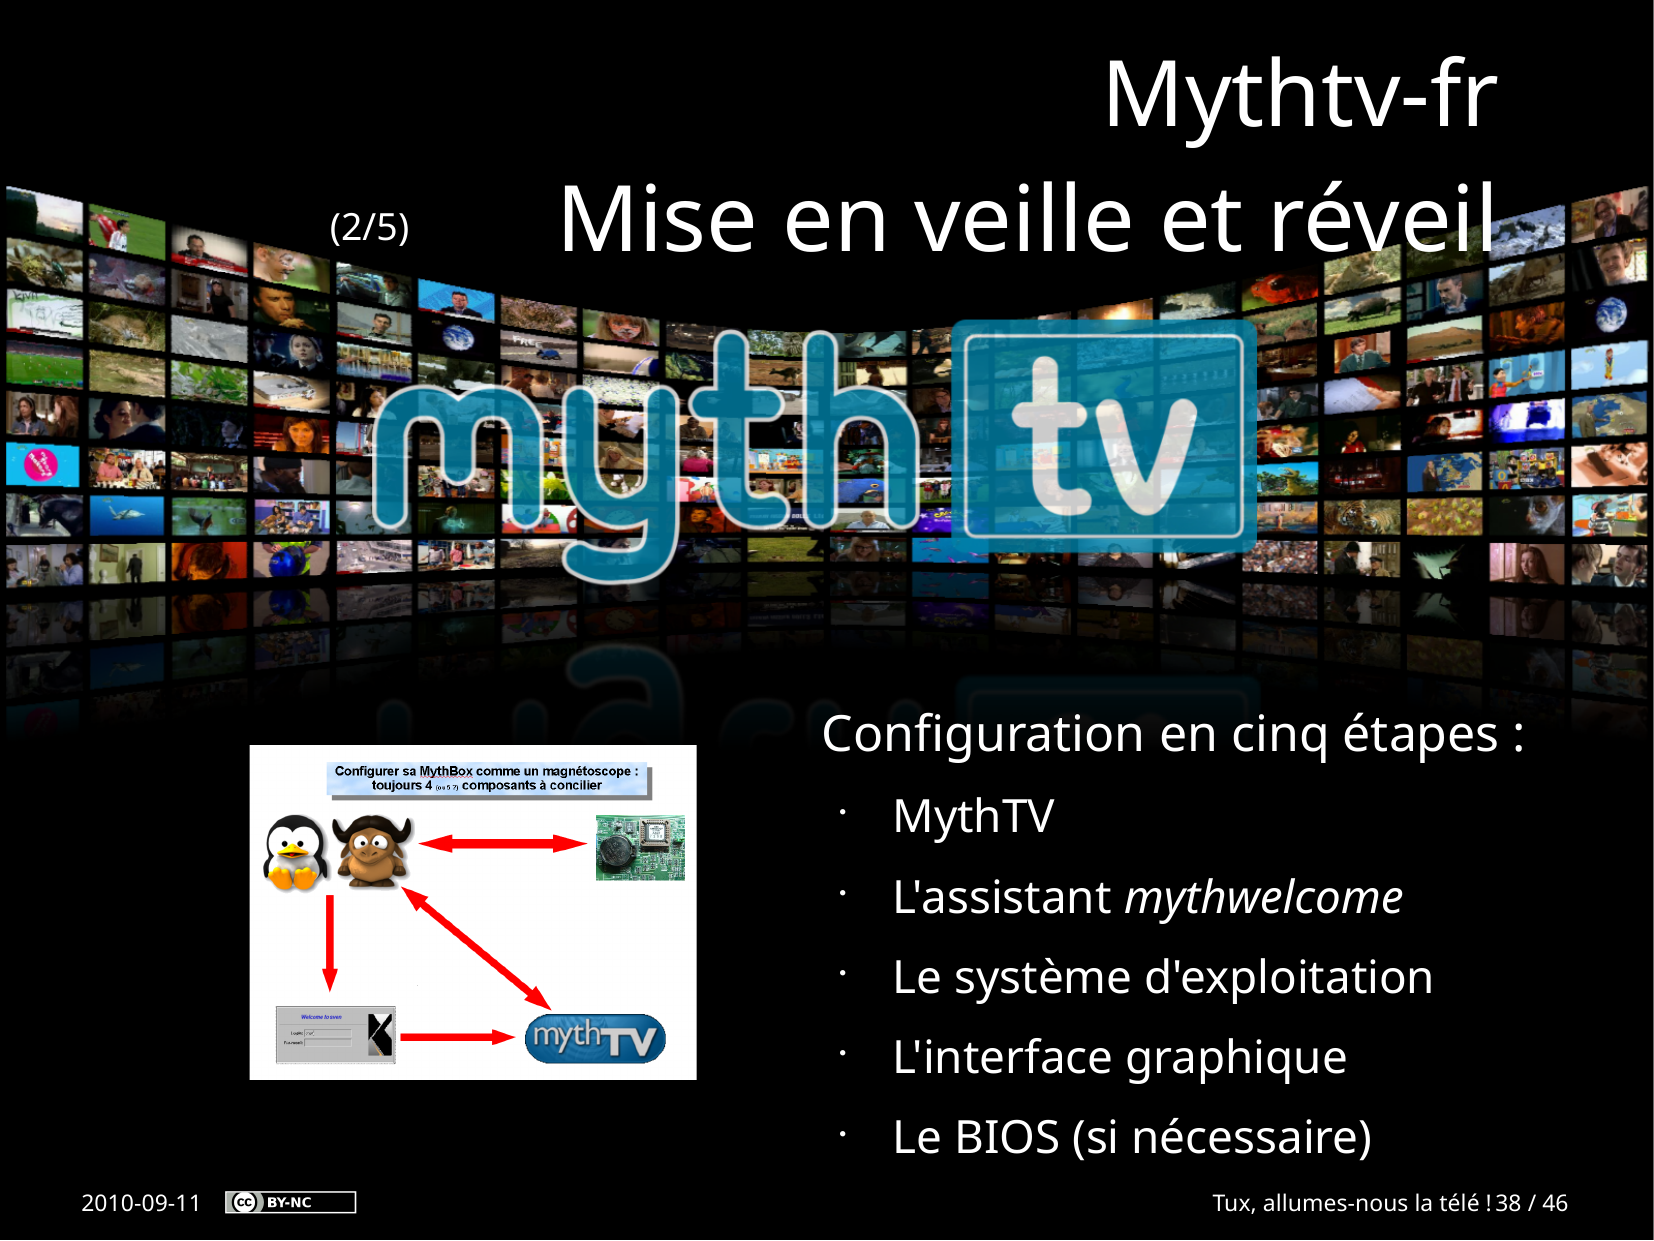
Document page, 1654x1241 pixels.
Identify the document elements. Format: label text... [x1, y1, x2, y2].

picture [0, 0, 1654, 1240]
title Mythtv-fr Mise en veille et réveil [82, 47, 1501, 259]
list Configuration en cinq étapes : MythTV L'assistant mythwelcome Le système d'exploitation L'interface graphique Le BIOS (si nécessaire) [821, 697, 1571, 1170]
text_box (2/5) [315, 193, 466, 252]
